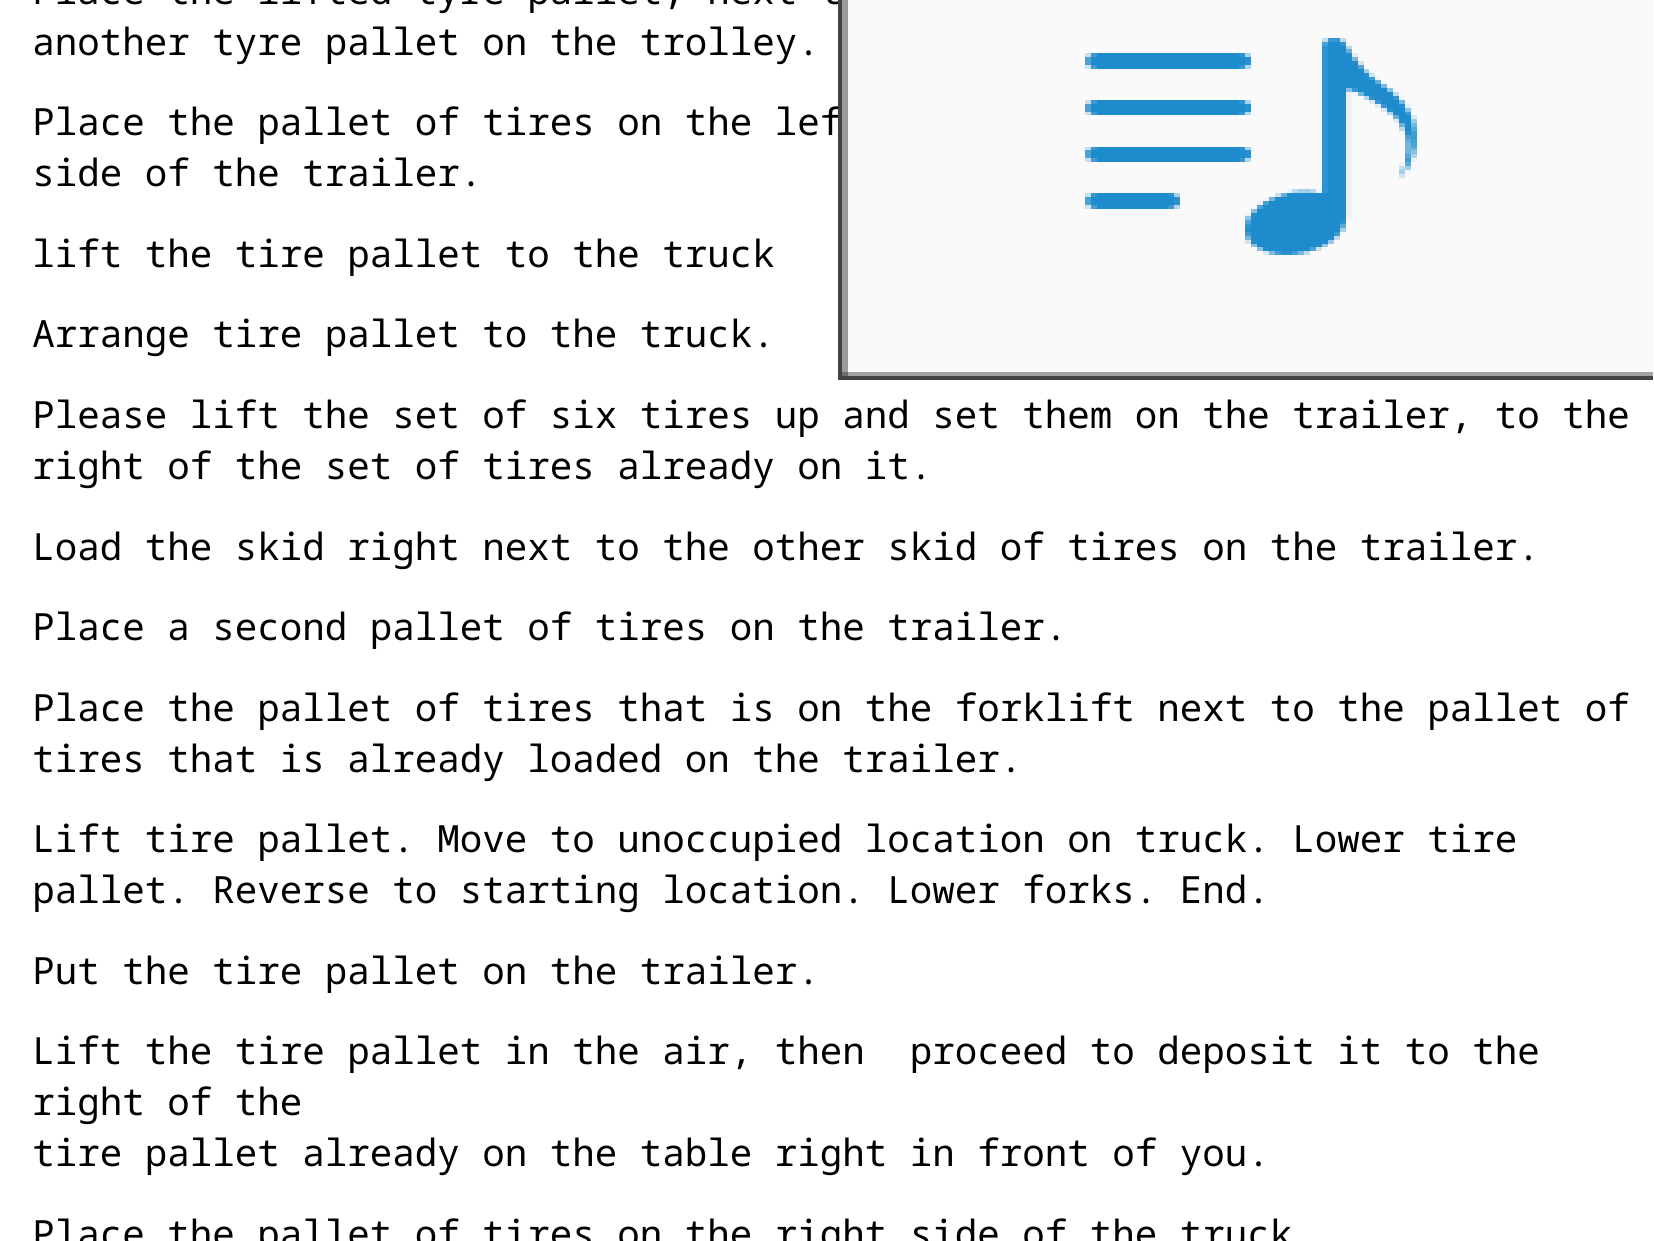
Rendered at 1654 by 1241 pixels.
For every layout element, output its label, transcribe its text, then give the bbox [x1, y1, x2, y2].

list Place the lifted tyre pallet, next to another tyre pallet on the trolley. Place the pallet of tires on the left side of the trailer. lift the tire pallet to the truck Arrange tire pallet to the truck. Please lift the set of six tires up and set them on the trailer, to the right of the set of tires already on it. Load the skid right next to the other skid of tires on the trailer. Place a second pallet of tires on the trailer. Place the pallet of tires that is on the forklift next to the pallet of tires that is already loaded on the trailer. Lift tire pallet. Move to unoccupied location on truck. Lower tire pallet. Reverse to starting location. Lower forks. End. Put the tire pallet on the trailer. Lift the tire pallet in the air, then proceed to deposit it to the right of the tire pallet already on the table right in front of you. Place the pallet of tires on the right side of the truck. Lift the tire pallet and proceed forward to set it on the platform directly ahead, to the right of the tire pallet already there. lift the tire pallet you are carrying and set on the truck in front of you Put the tire pallet on the trailer to the right of the other tire pallet. Lift pallet up and place the pallet beside the other pallet on the truck bed. Reverse the forklift slowly from the truck bed. Raise tire pallet. Move forward to unoccupied location on truck. Lower tire pallet. Reverse to starting position. Lower forks. Move the pallet on the ground to the platform; place it to the right of the pallet that is already on the platform. [32, 0, 1644, 1241]
text_box [836, 0, 1653, 381]
